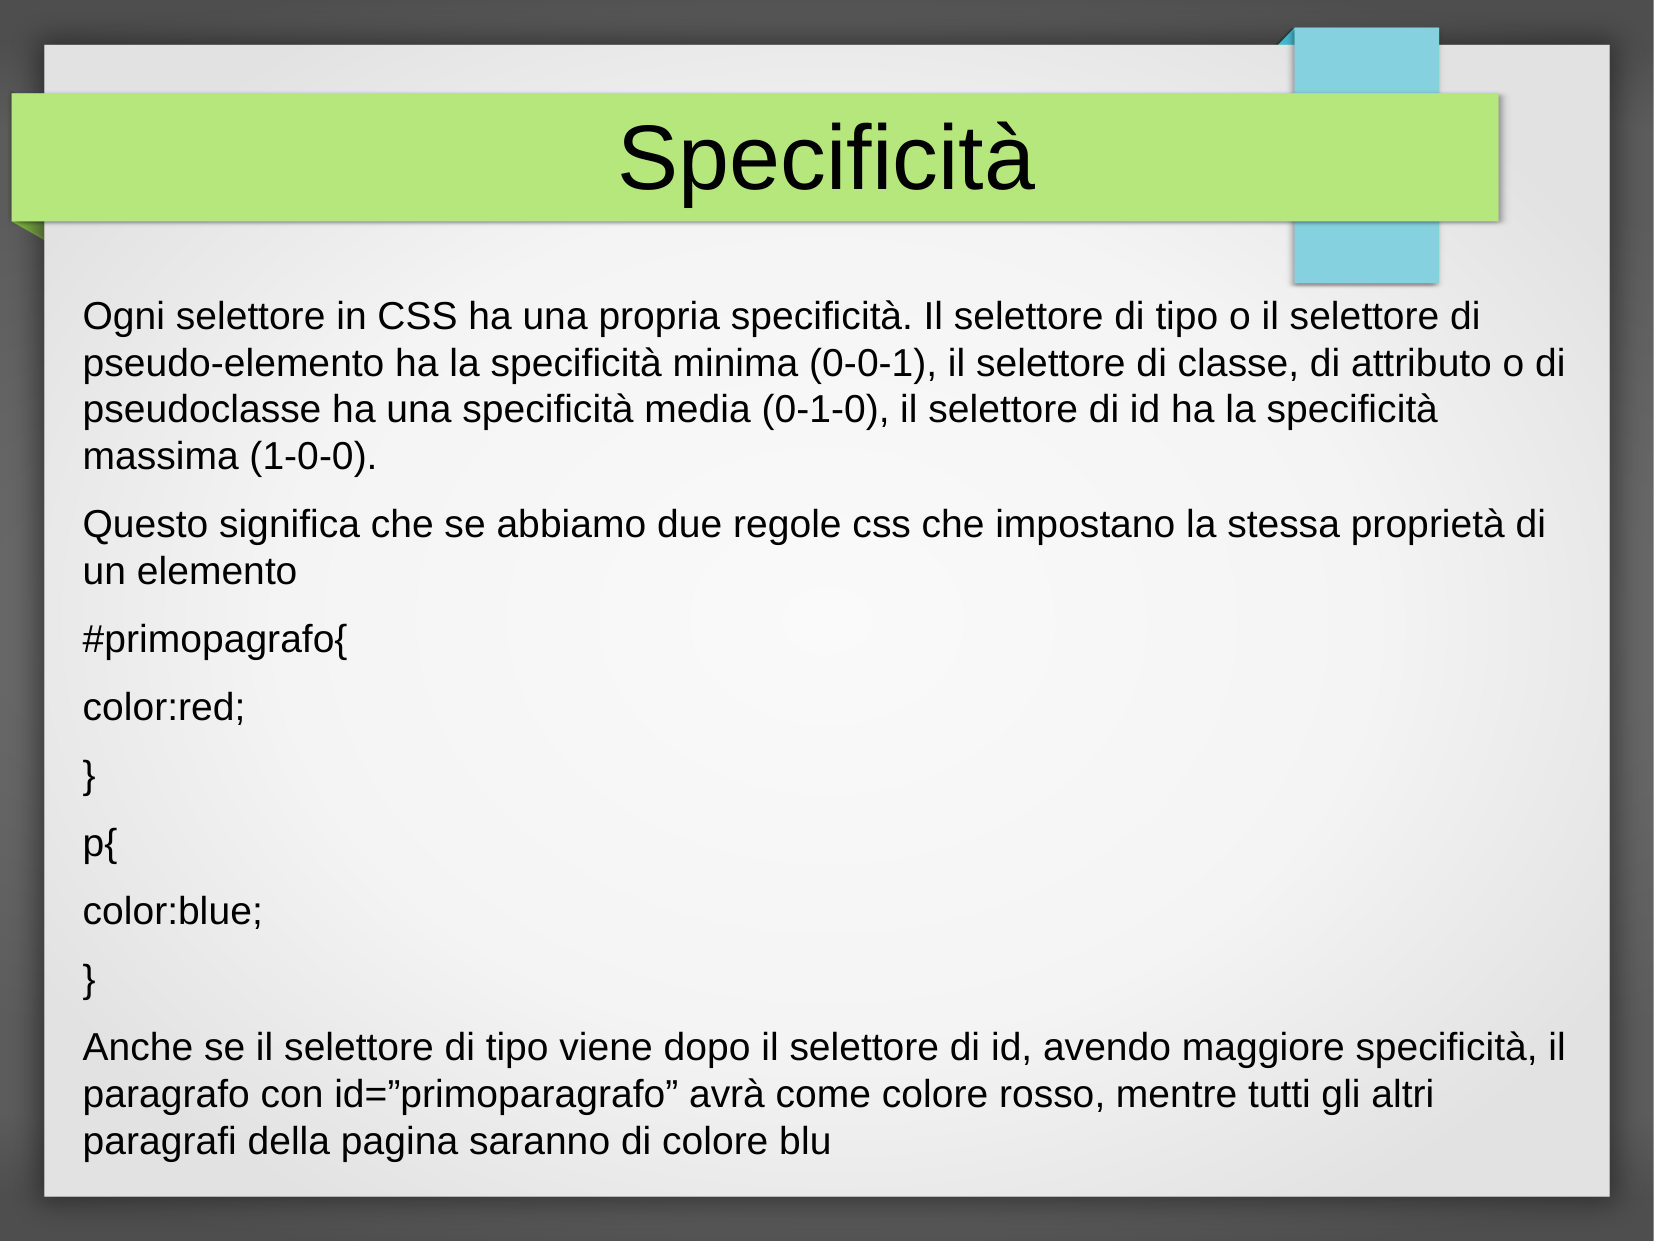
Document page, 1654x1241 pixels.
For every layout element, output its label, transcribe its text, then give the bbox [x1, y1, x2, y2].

title Specificità [82, 49, 1571, 257]
list Ogni selettore in CSS ha una propria specificità. Il selettore di tipo o il selettore di pseudo-elemento ha la specificità minima (0-0-1), il selettore di classe, di attributo o di pseudoclasse ha una specificità media (0-1-0), il selettore di id ha la specificità massima (1-0-0). Questo significa che se abbiamo due regole css che impostano la stessa proprietà di un elemento #primopagrafo{ color:red; } p{ color:blue; } Anche se il selettore di tipo viene dopo il selettore di id, avendo maggiore specificità, il paragrafo con id=”primoparagrafo” avrà come colore rosso, mentre tutti gli altri paragrafi della pagina saranno di colore blu [82, 290, 1571, 1170]
picture [0, 0, 1654, 1241]
